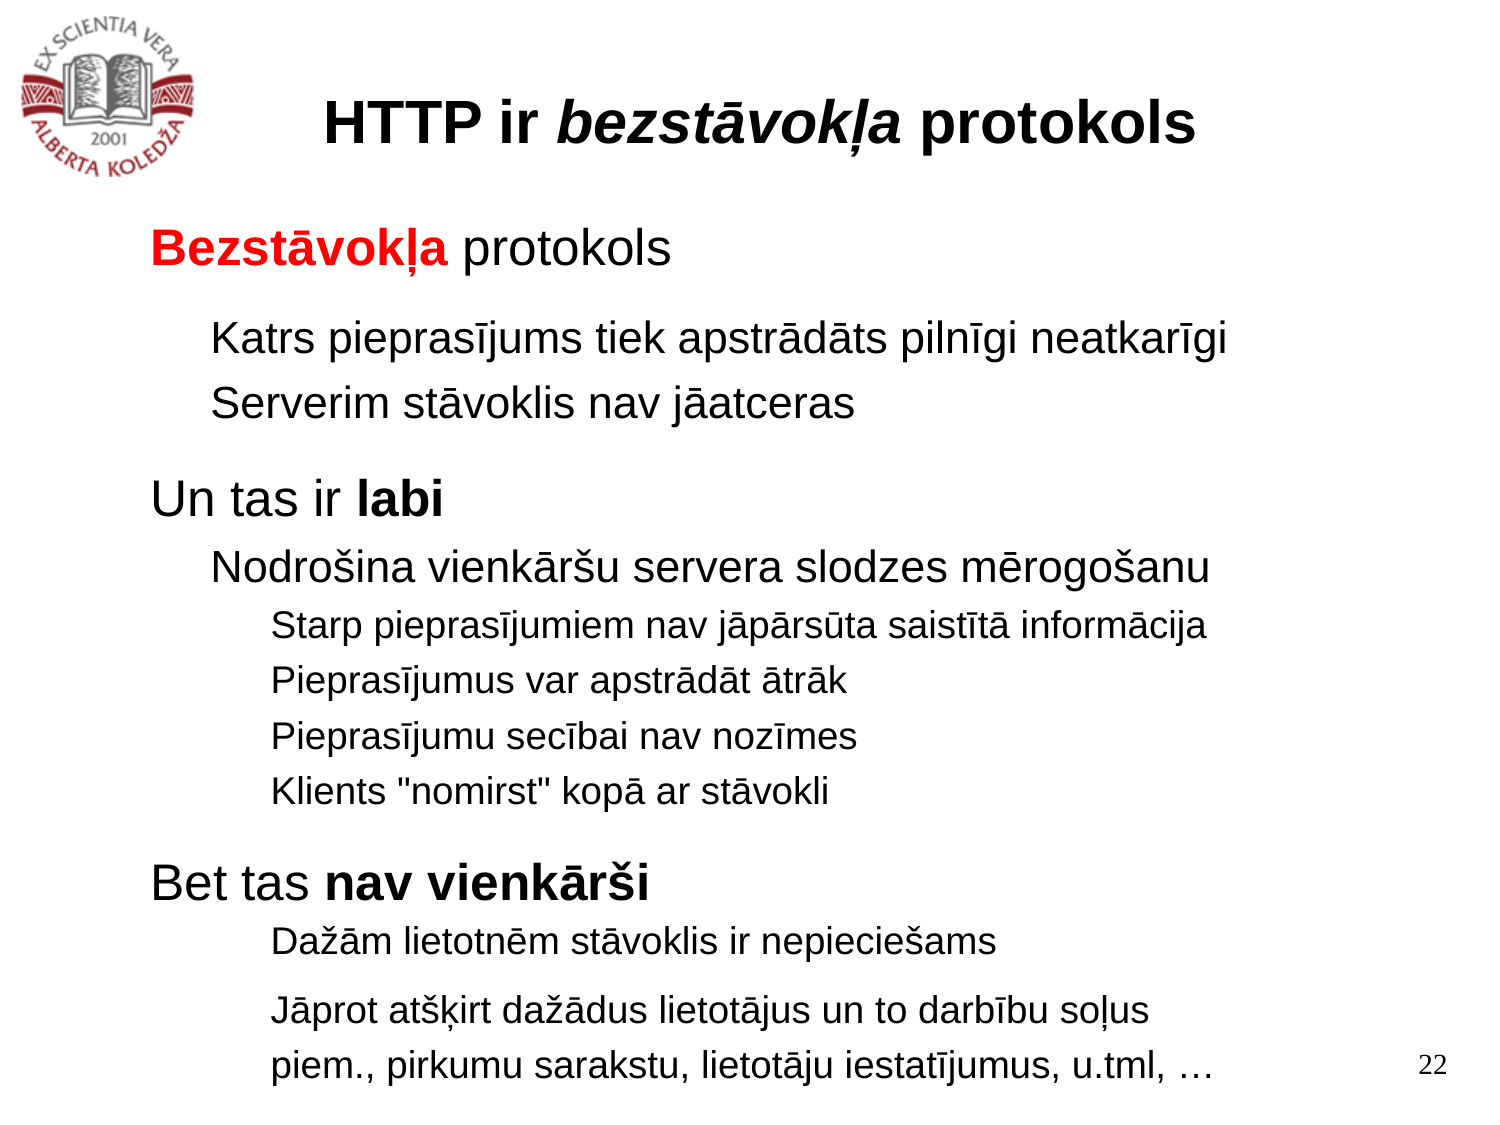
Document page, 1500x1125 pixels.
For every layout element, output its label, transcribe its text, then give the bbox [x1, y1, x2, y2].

picture [21, 16, 194, 177]
list Bezstāvokļa protokols Katrs pieprasījums tiek apstrādāts pilnīgi neatkarīgi Serverim stāvoklis nav jāatceras Un tas ir labi Nodrošina vienkāršu servera slodzes mērogošanu Starp pieprasījumiem nav jāpārsūta saistītā informācija Pieprasījumus var apstrādāt ātrāk Pieprasījumu secībai nav nozīmes Klients "nomirst" kopā ar stāvokli Bet tas nav vienkārši Dažām lietotnēm stāvoklis ir nepieciešams Jāprot atšķirt dažādus lietotājus un to darbību soļus piem., pirkumu sarakstu, lietotāju iestatījumus, u.tml, … [74, 200, 1463, 1101]
title HTTP ir bezstāvokļa protokols [50, 62, 1450, 175]
